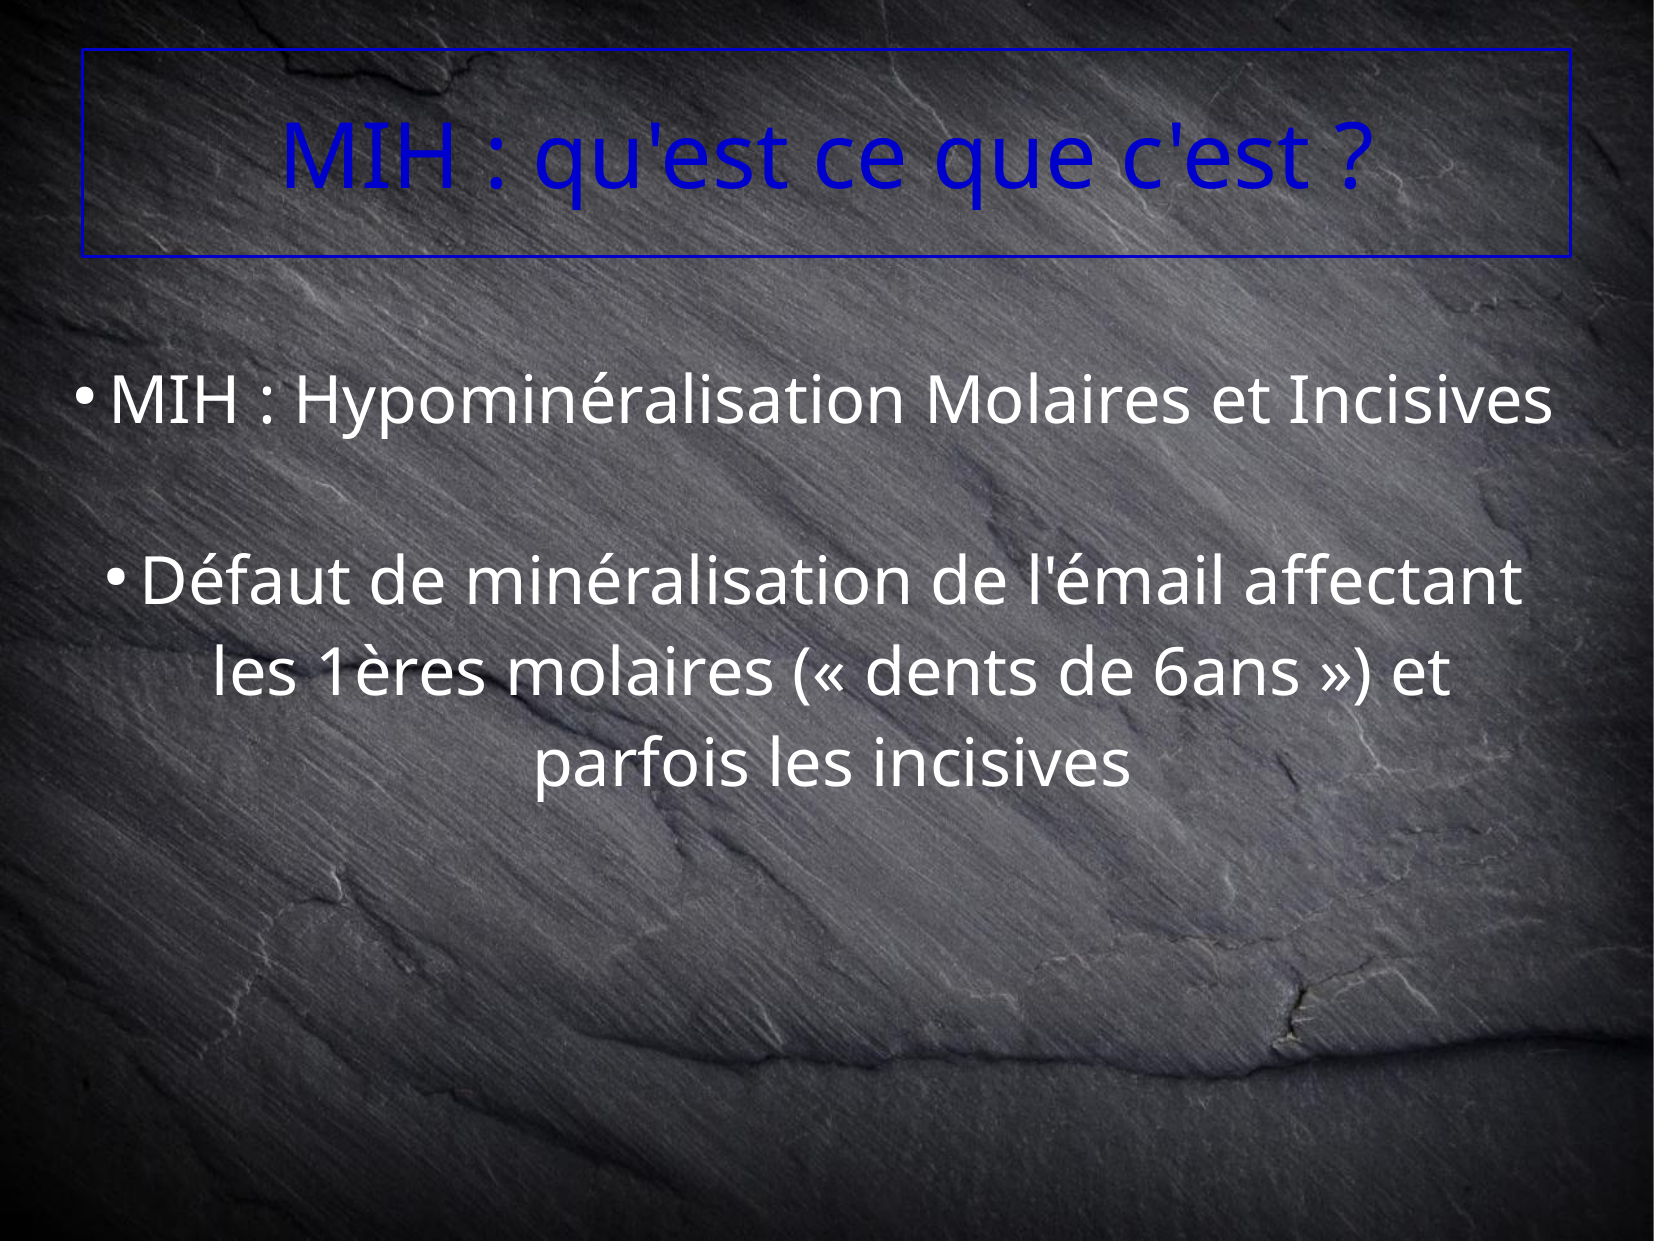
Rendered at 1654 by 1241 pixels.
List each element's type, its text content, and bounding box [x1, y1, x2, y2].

picture [0, 0, 1654, 1241]
subtitle MIH : Hypominéralisation Molaires et Incisives Défaut de minéralisation de l'émail affectant les 1ères molaires (« dents de 6ans ») et parfois les incisives [70, 295, 1559, 1226]
title MIH : qu'est ce que c'est ? [82, 49, 1571, 257]
